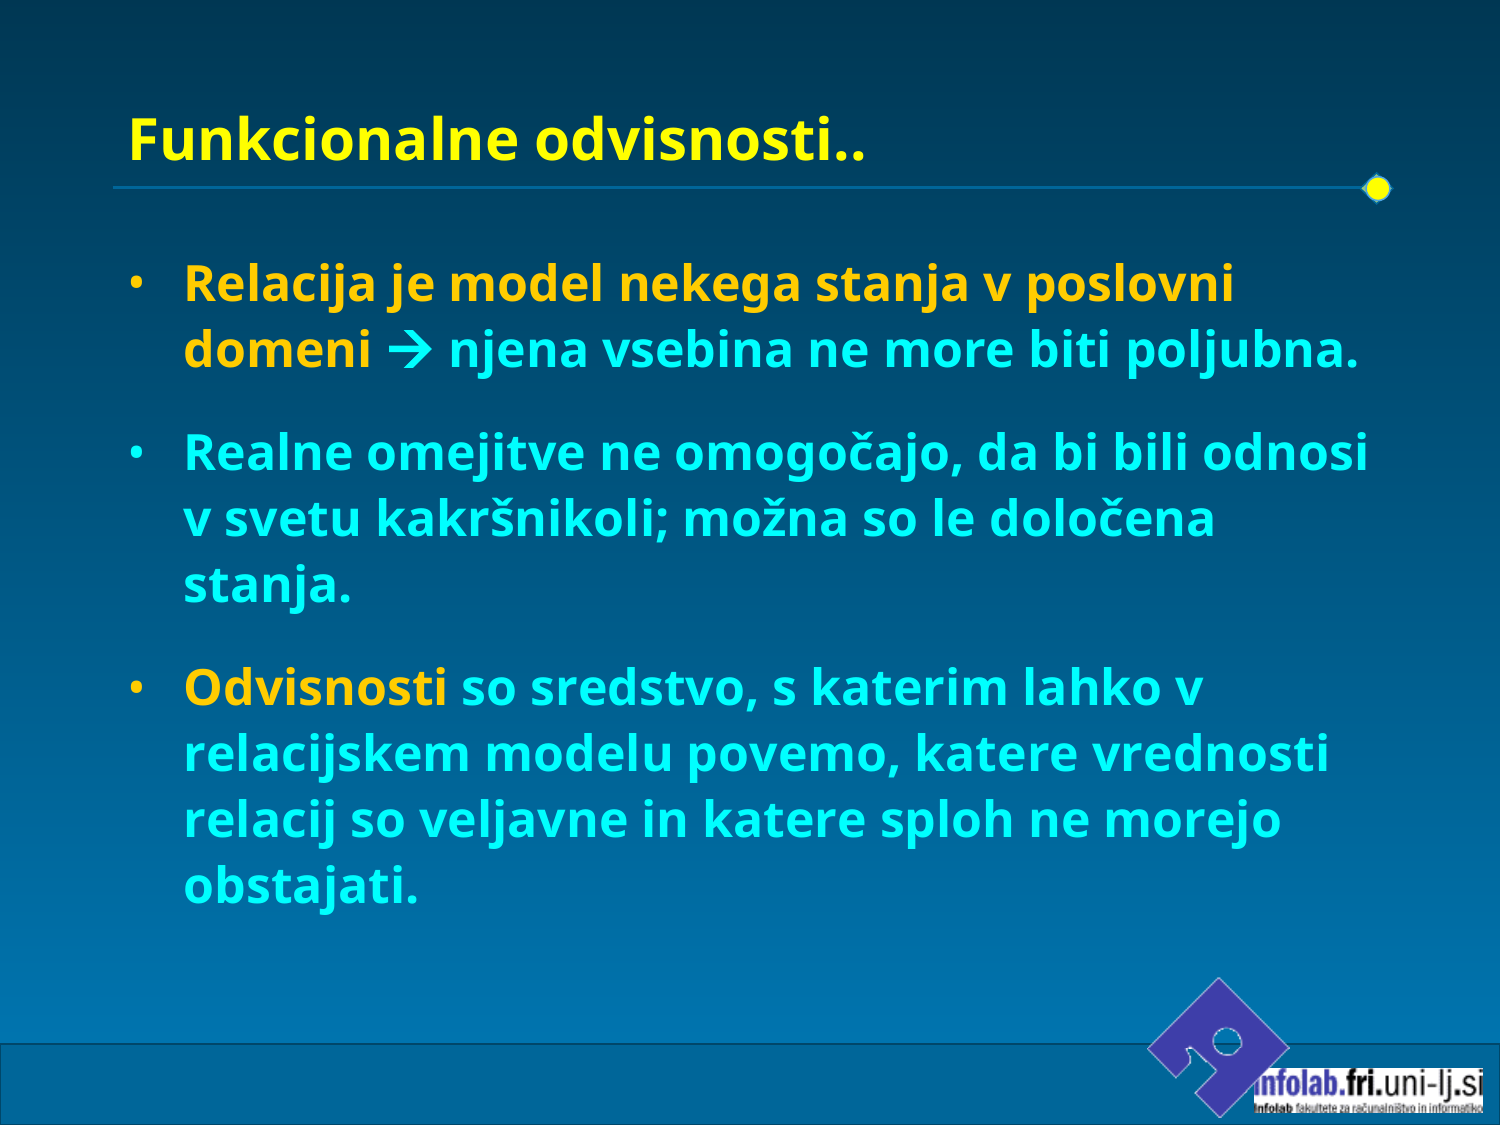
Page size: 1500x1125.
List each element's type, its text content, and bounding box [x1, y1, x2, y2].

list Relacija je model nekega stanja v poslovni domeni  njena vsebina ne more biti poljubna. Realne omejitve ne omogočajo, da bi bili odnosi v svetu kakršnikoli; možna so le določena stanja. Odvisnosti so sredstvo, s katerim lahko v relacijskem modelu povemo, katere vrednosti relacij so veljavne in katere sploh ne morejo obstajati. [112, 237, 1388, 963]
title Funkcionalne odvisnosti.. [112, 94, 1388, 181]
picture [1149, 978, 1482, 1117]
